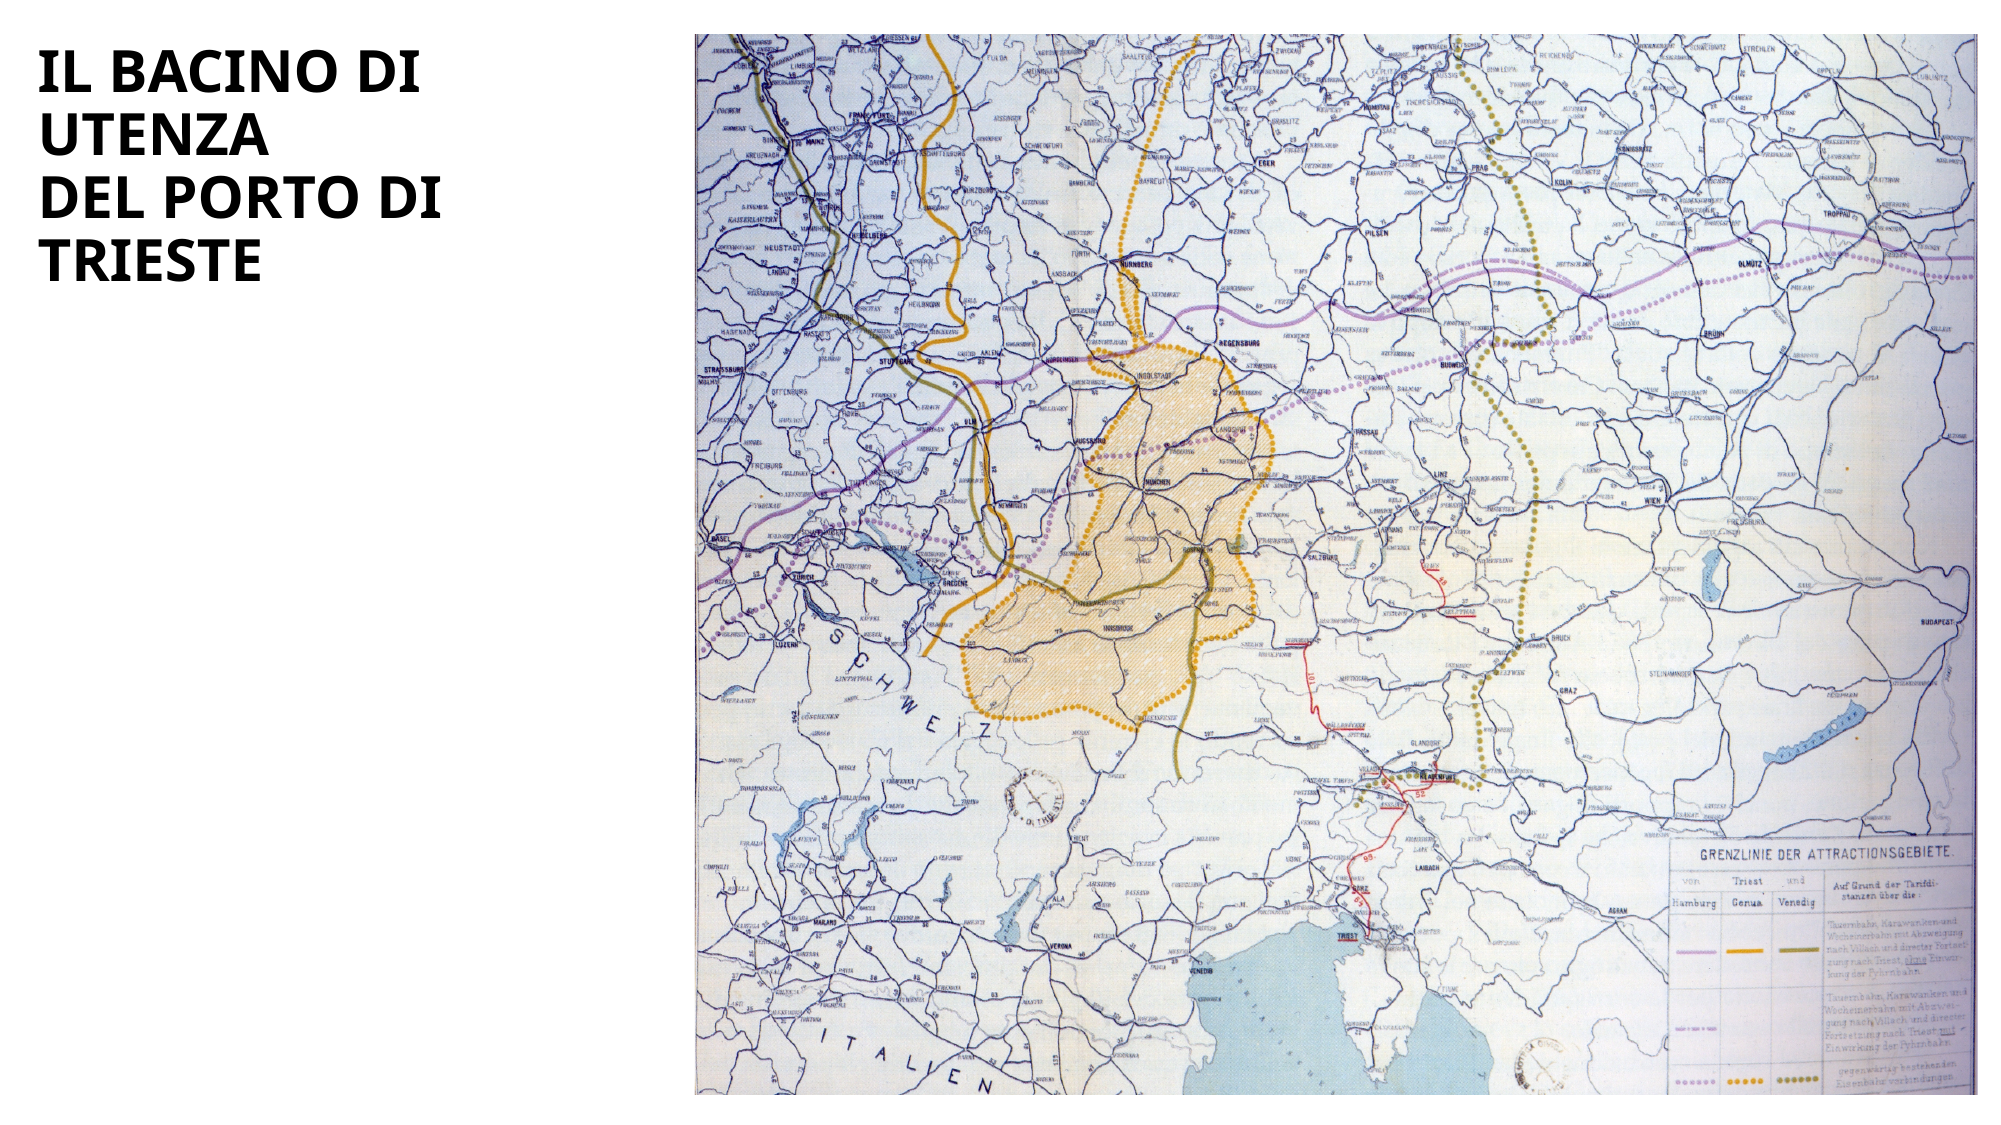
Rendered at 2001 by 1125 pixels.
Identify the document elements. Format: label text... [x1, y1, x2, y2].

picture [694, 34, 1978, 1095]
title IL BACINO DI UTENZA DEL PORTO DI TRIESTE [22, 34, 583, 296]
